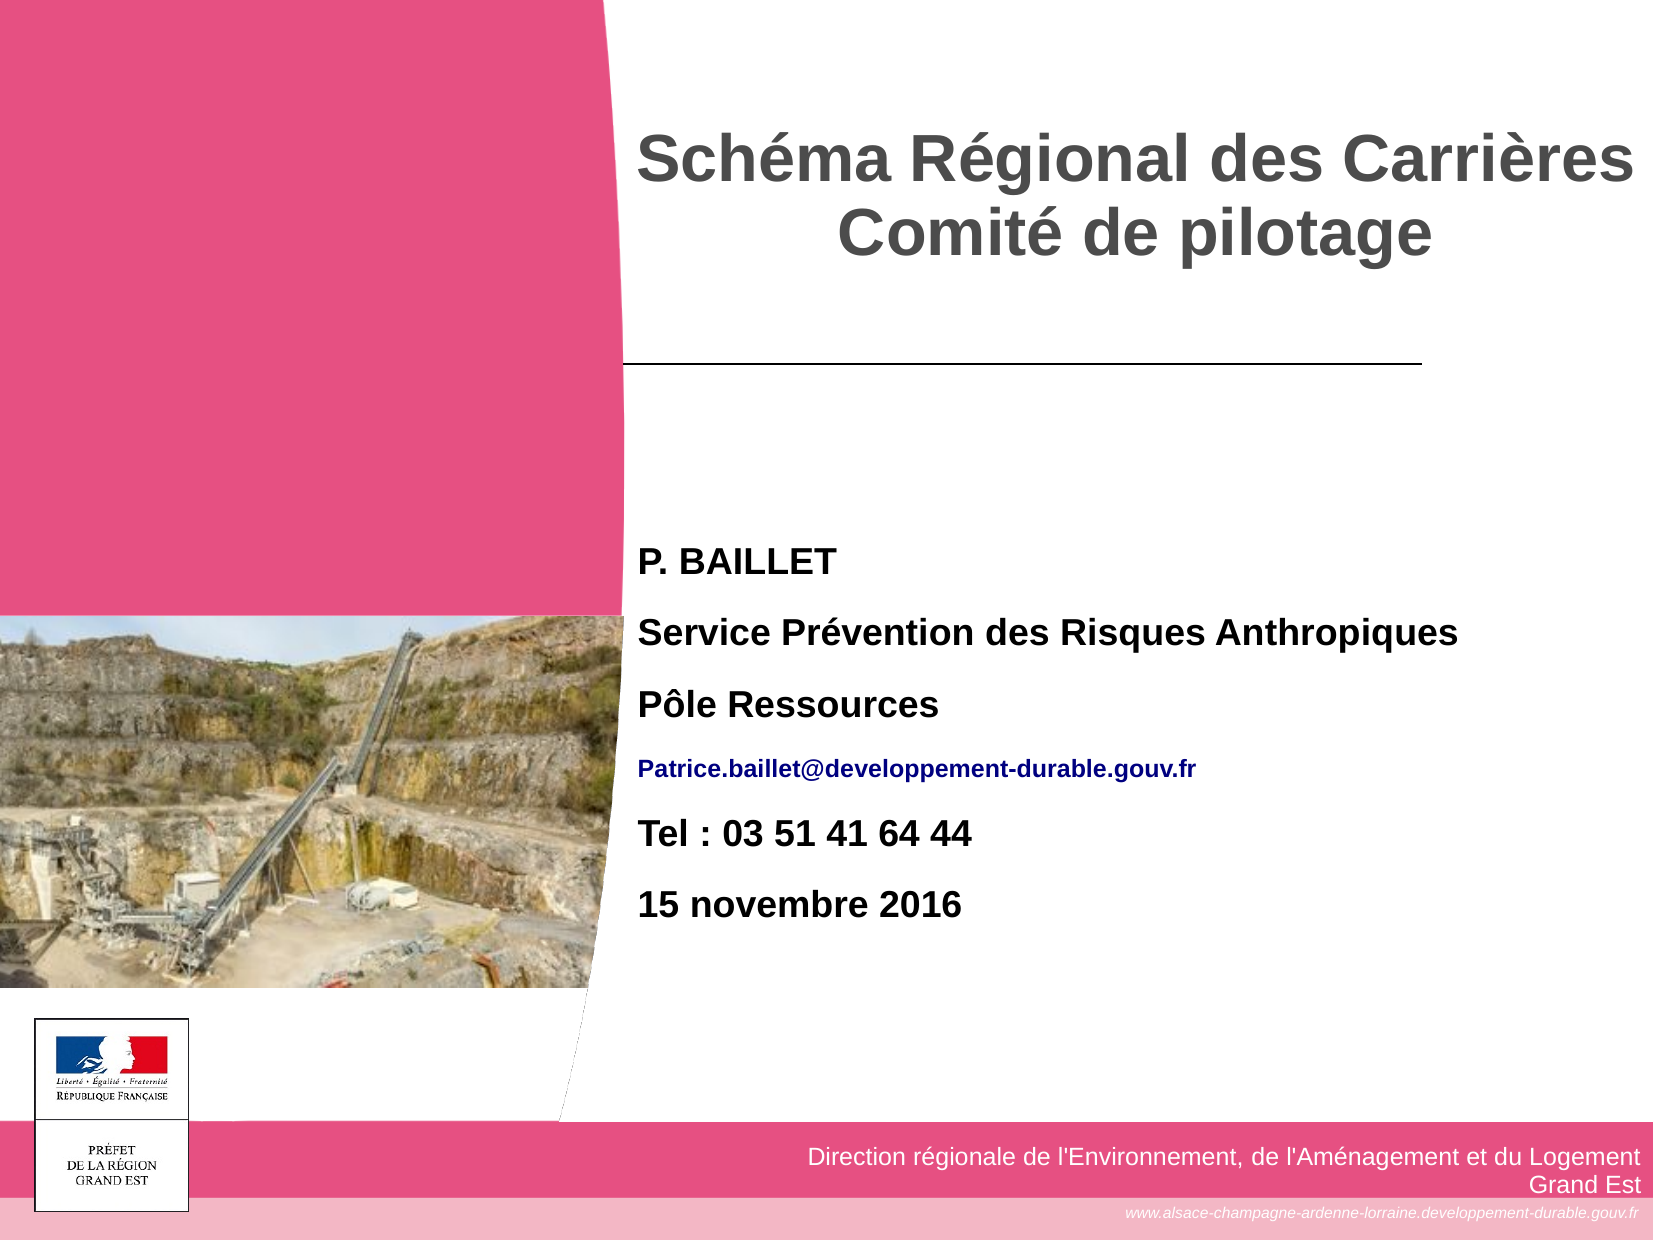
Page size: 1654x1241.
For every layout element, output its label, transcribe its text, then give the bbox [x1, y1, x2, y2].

text_box P. BAILLET Service Prévention des Risques Anthropiques Pôle Ressources Patrice.baillet@developpement-durable.gouv.fr Tel : 03 51 41 64 44 15 novembre 2016 [637, 523, 1647, 943]
picture [0, 0, 1654, 1240]
title Schéma Régional des Carrières Comité de pilotage [627, 43, 1645, 348]
